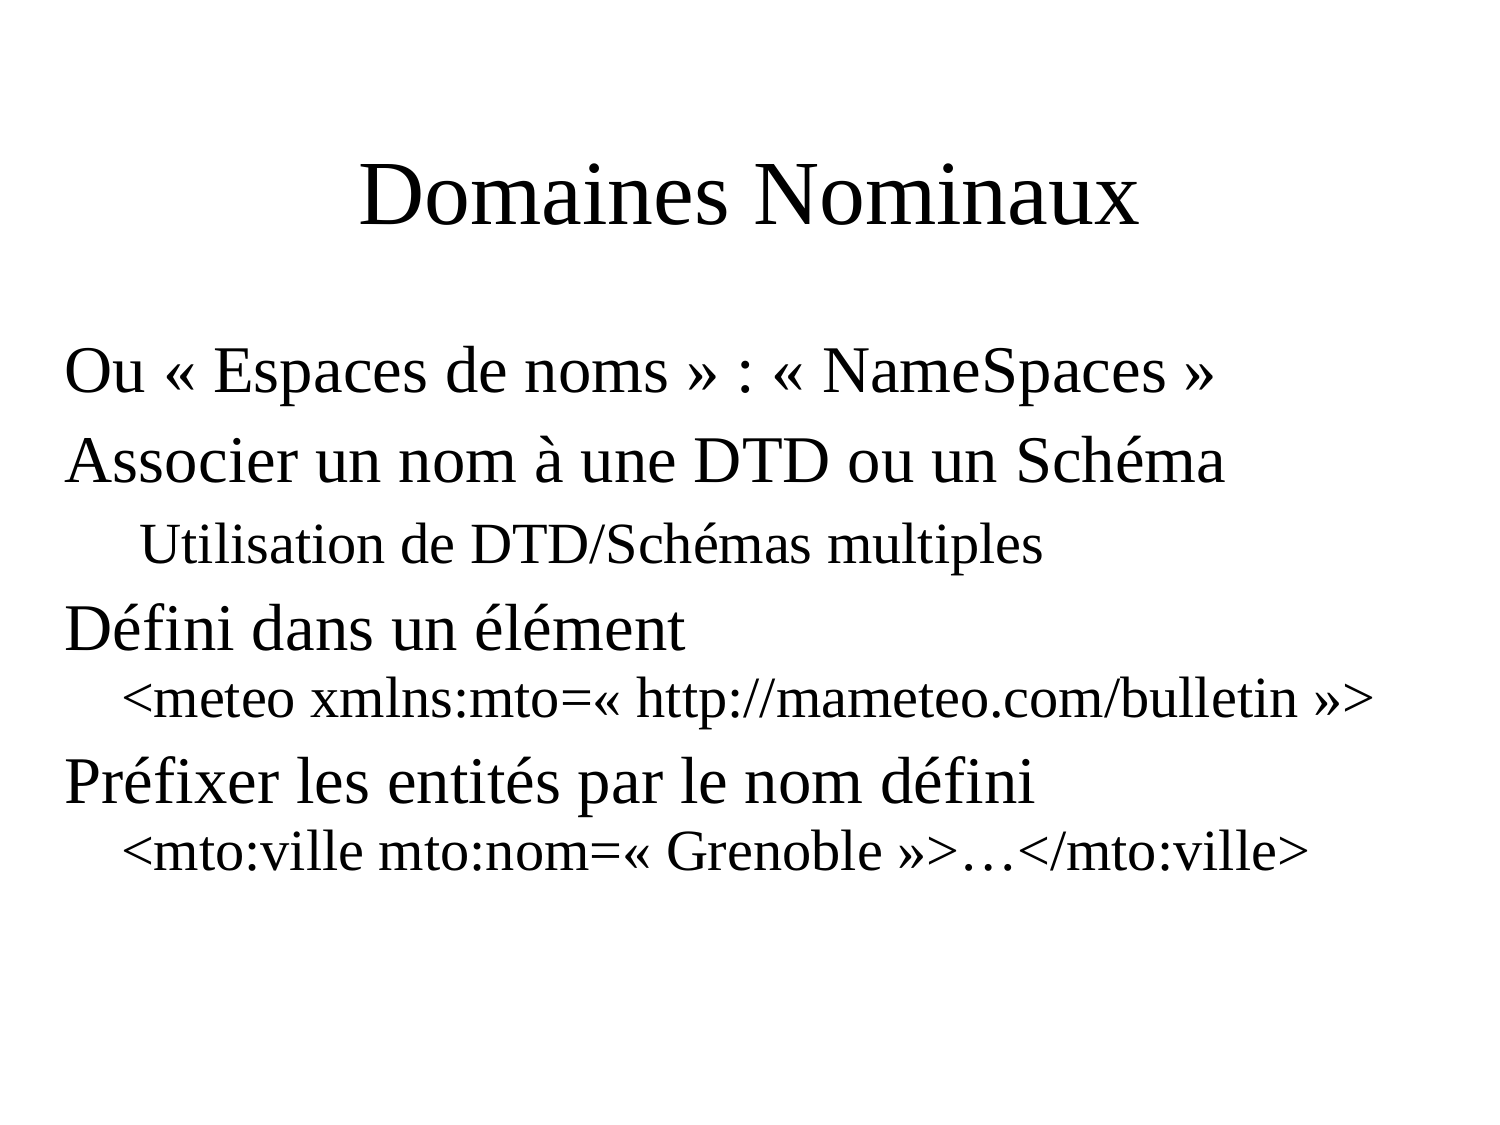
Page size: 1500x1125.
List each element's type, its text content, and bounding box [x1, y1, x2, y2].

title Domaines Nominaux [112, 99, 1388, 288]
list Ou « Espaces de noms » : « NameSpaces » Associer un nom à une DTD ou un Schéma Utilisation de DTD/Schémas multiples Défini dans un élément <meteo xmlns:mto=« http://mameteo.com/bulletin »> Préfixer les entités par le nom défini <mto:ville mto:nom=« Grenoble »>…</mto:ville> [50, 324, 1450, 1001]
